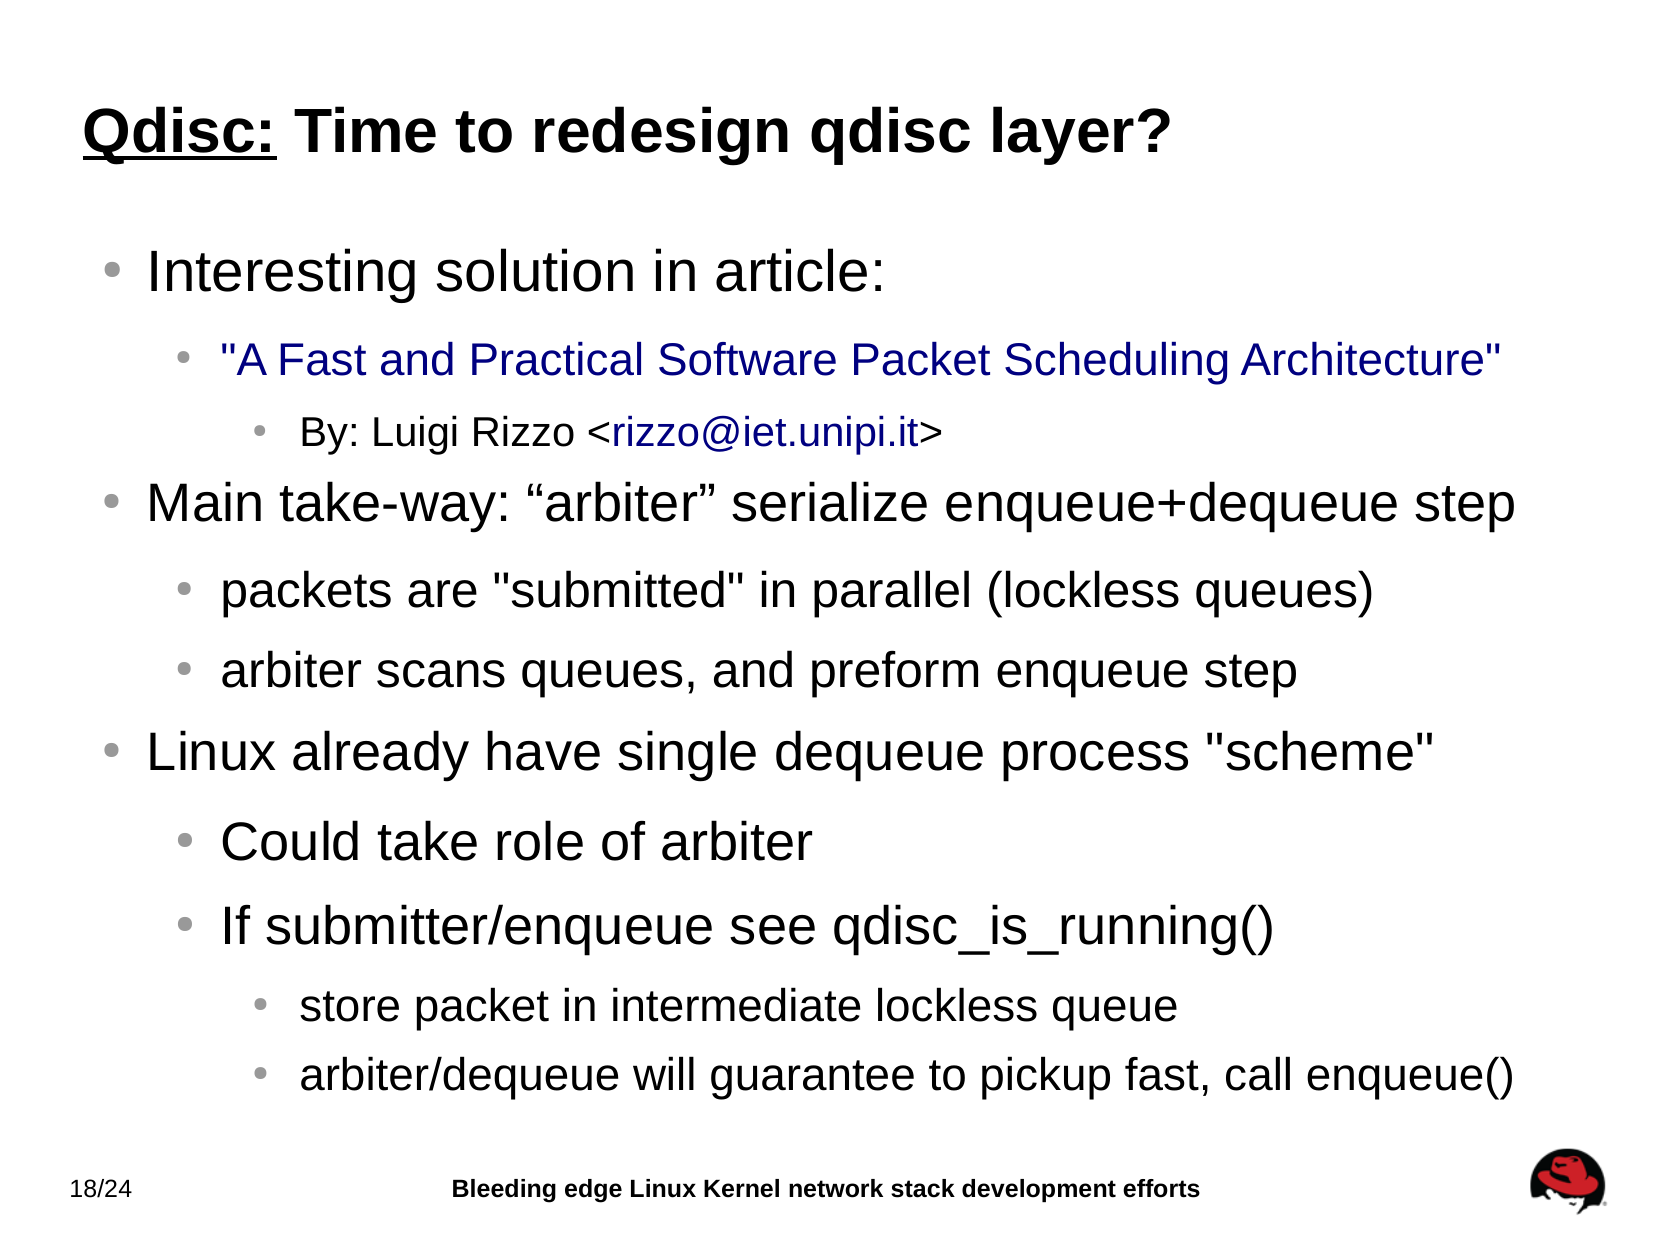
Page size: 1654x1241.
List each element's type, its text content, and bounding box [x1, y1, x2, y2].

title Qdisc: Time to redesign qdisc layer? [82, 37, 1571, 226]
picture [1529, 1146, 1613, 1224]
text_box [86, 244, 1576, 1039]
list Interesting solution in article: "A Fast and Practical Software Packet Scheduling Architecture" By: Luigi Rizzo <rizzo@iet.unipi.it> Main take-way: “arbiter” serialize enqueue+dequeue step packets are "submitted" in parallel (lockless queues) arbiter scans queues, and preform enqueue step Linux already have single dequeue process "scheme" Could take role of arbiter If submitter/enqueue see qdisc_is_running() store packet in intermediate lockless queue arbiter/dequeue will guarantee to pickup fast, call enqueue() [86, 1039, 1576, 1100]
